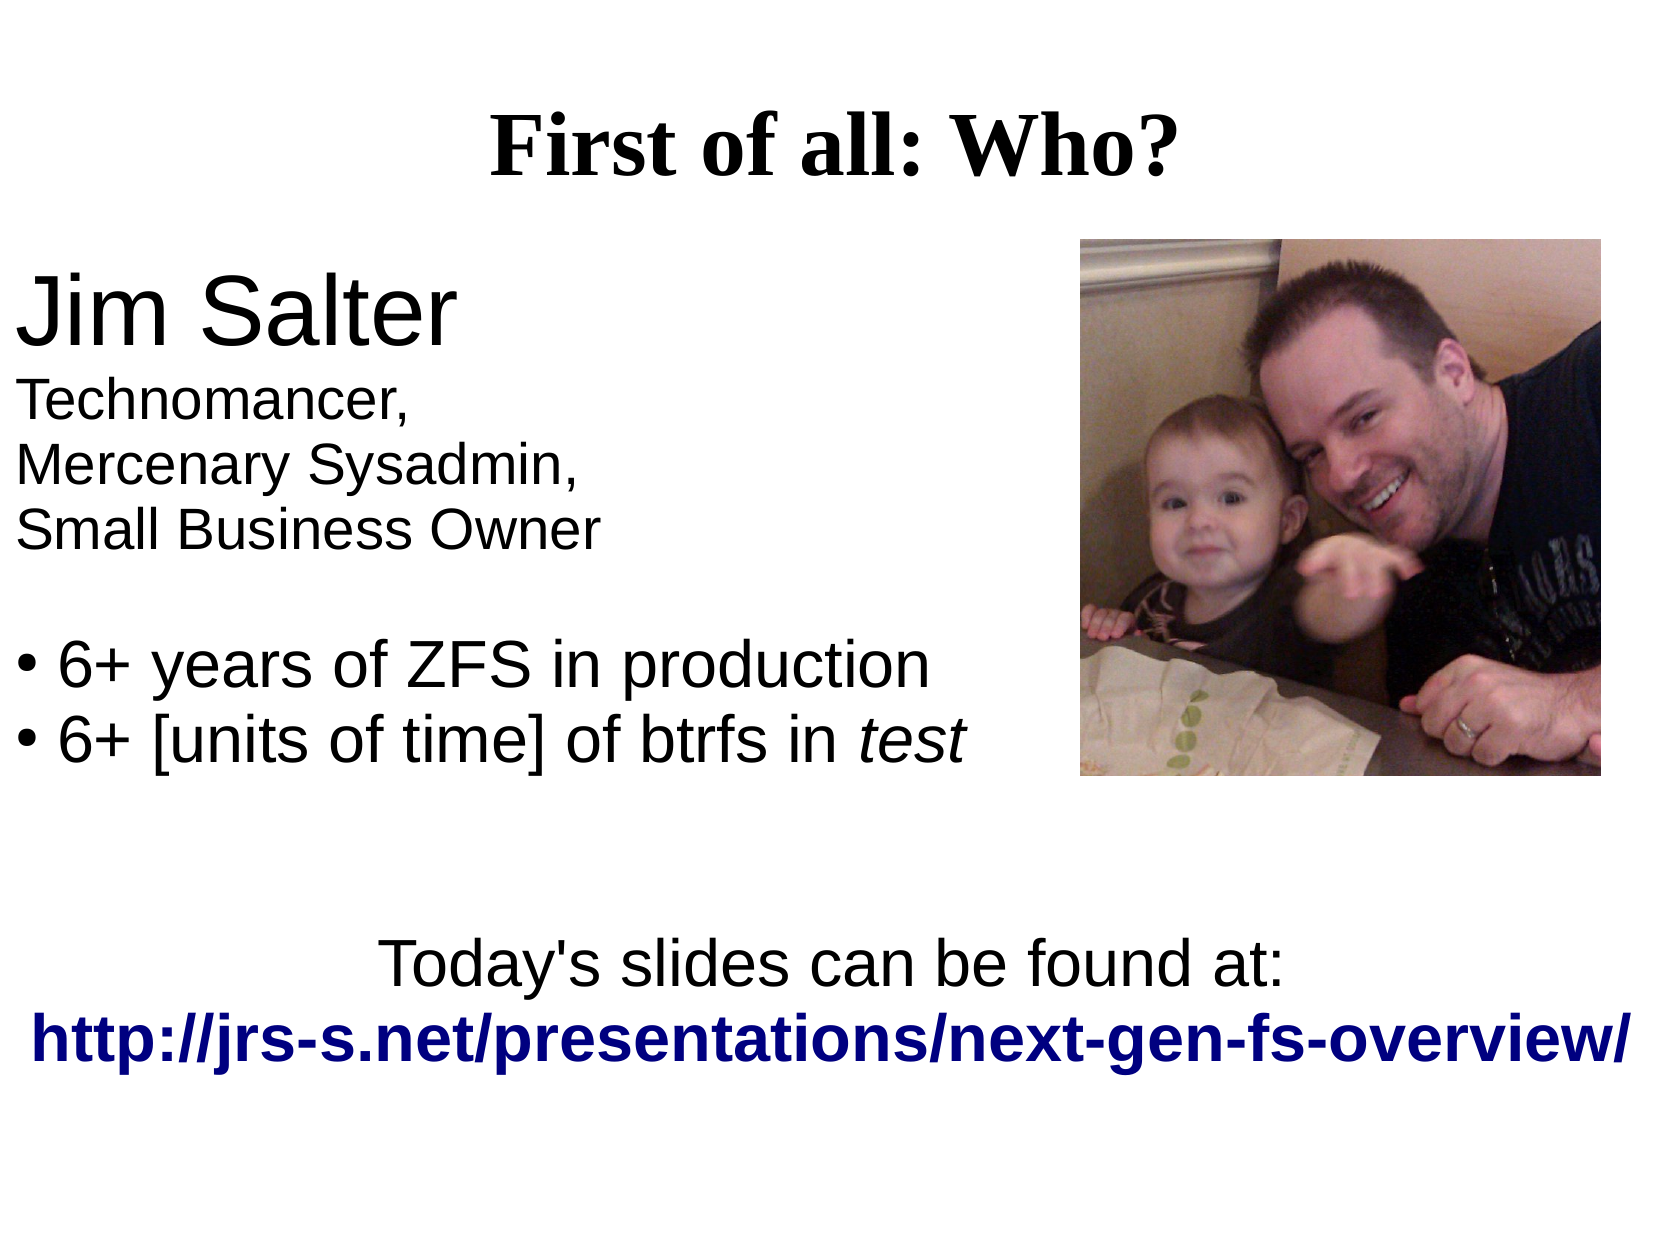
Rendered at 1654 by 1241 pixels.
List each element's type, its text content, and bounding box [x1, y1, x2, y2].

title First of all: Who? [82, 49, 1591, 241]
text_box Jim Salter Technomancer, Mercenary Sysadmin, Small Business Owner 6+ years of ZFS in production 6+ [units of time] of btrfs in test Today's slides can be found at: http://jrs-s.net/presentations/next-gen-fs-overview/ [15, 255, 1651, 1141]
picture [1080, 239, 1601, 255]
